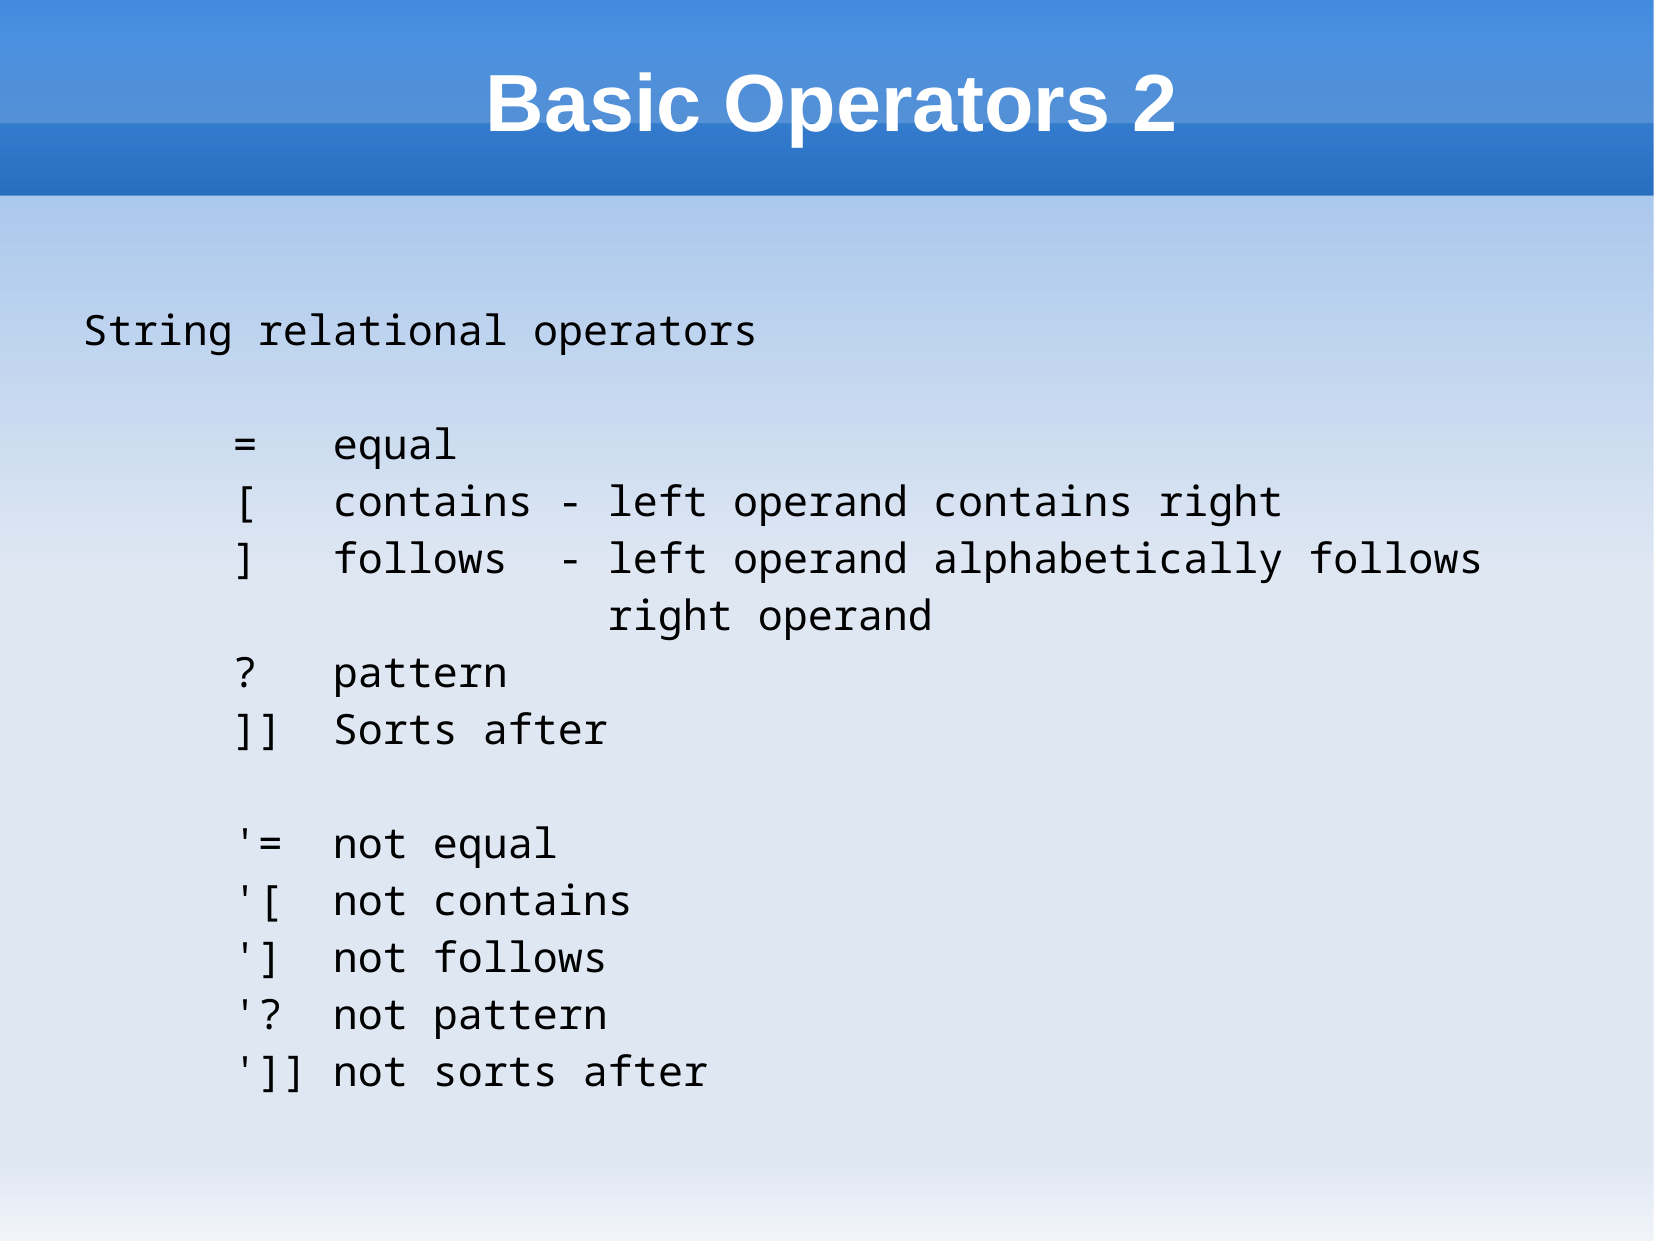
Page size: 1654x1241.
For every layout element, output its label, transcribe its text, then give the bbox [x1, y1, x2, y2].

picture [0, 0, 1654, 1241]
subtitle String relational operators = equal [ contains - left operand contains right ] follows - left operand alphabetically follows right operand ? pattern ]] Sorts after '= not equal '[ not contains '] not follows '? not pattern ']] not sorts after [82, 290, 1571, 1109]
title Basic Operators 2 [76, 0, 1565, 208]
